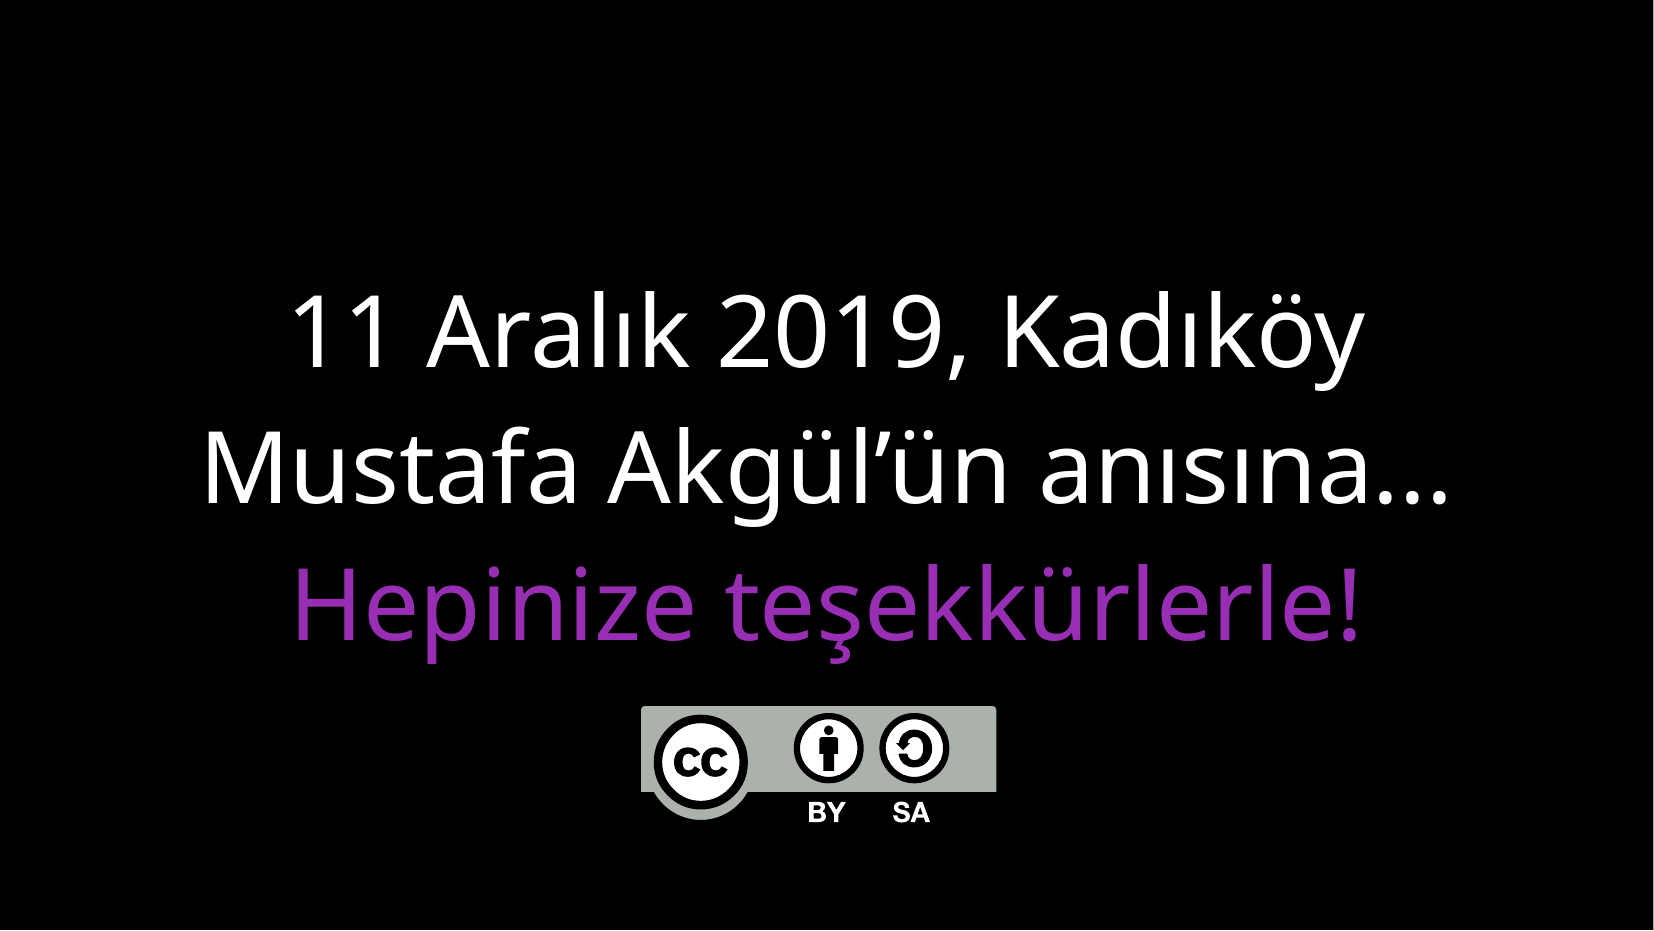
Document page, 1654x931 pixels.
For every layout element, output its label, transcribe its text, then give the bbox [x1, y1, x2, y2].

subtitle 11 Aralık 2019, Kadıköy Mustafa Akgül’ün anısına... Hepinize teşekkürlerle! [82, 105, 1571, 826]
picture [637, 702, 1000, 831]
